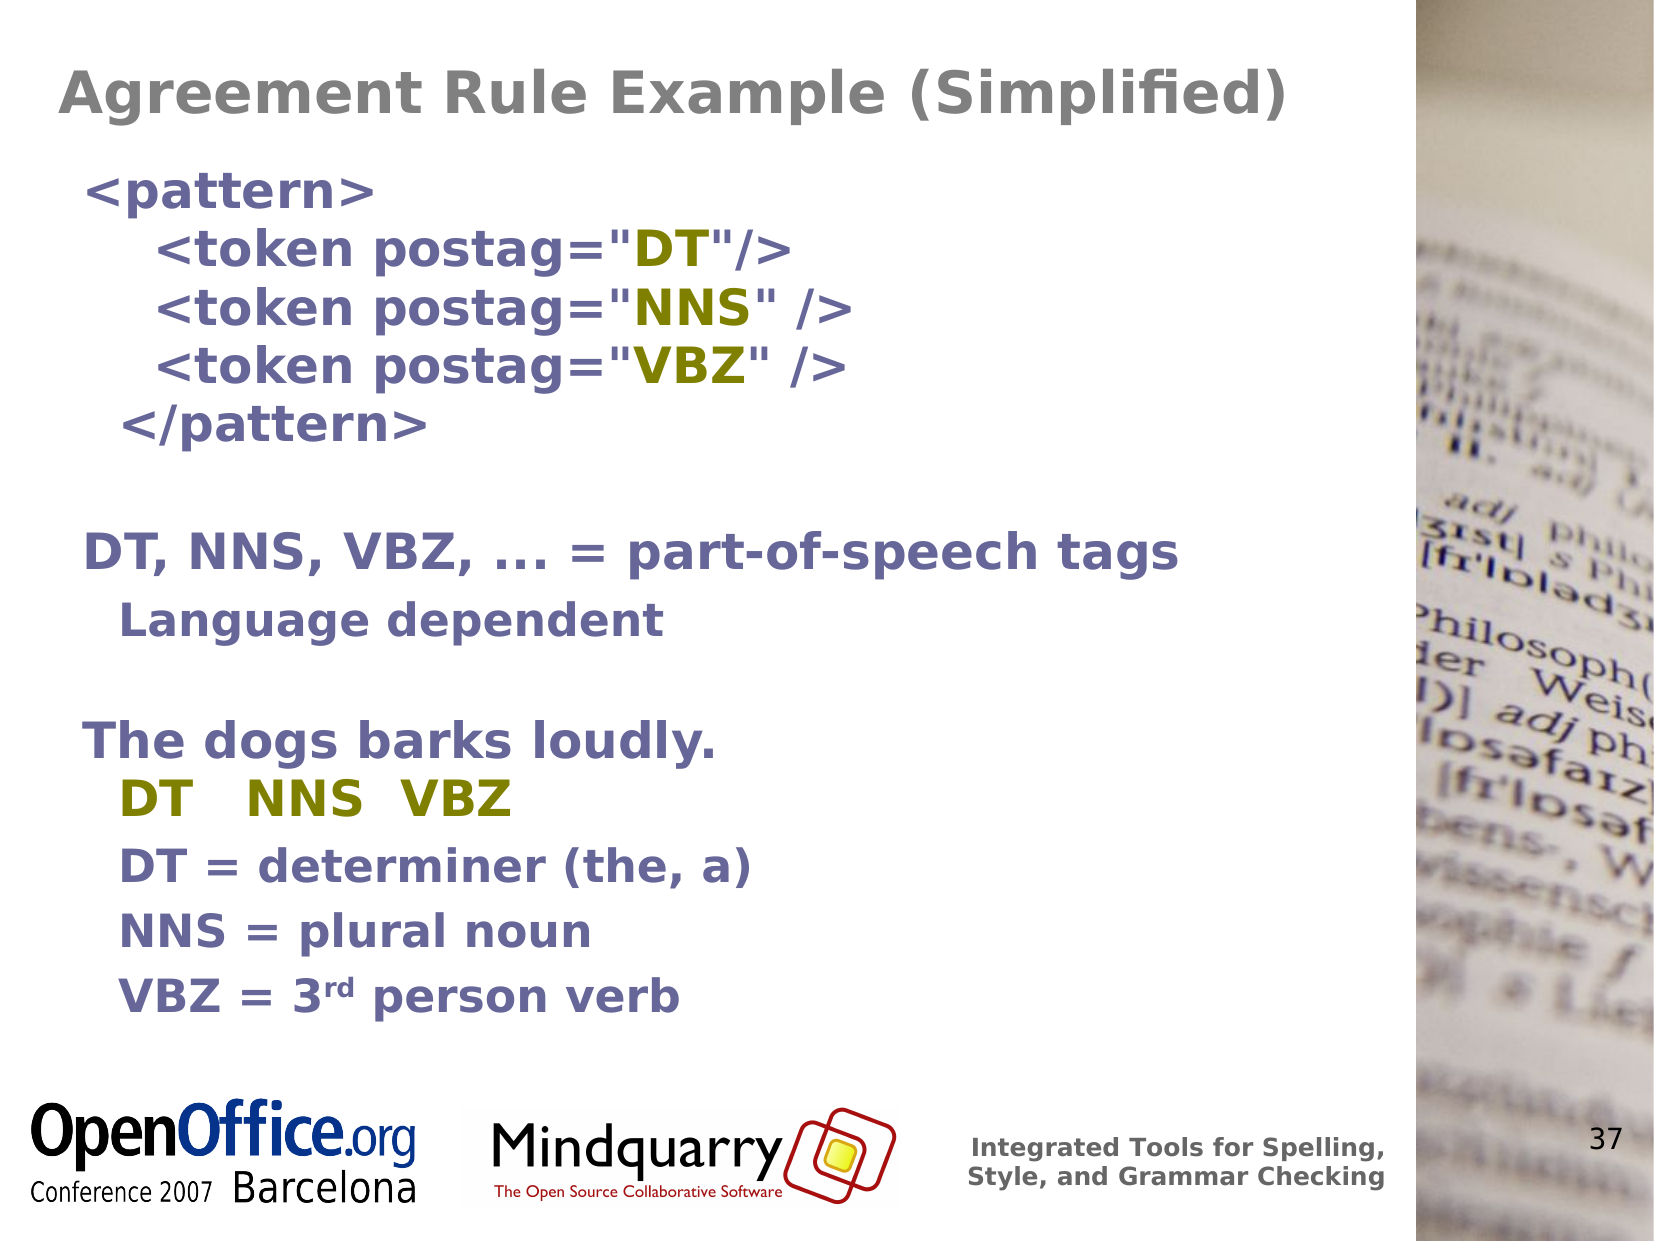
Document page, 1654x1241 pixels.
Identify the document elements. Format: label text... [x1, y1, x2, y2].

list Agreement Rule Example (Simplified) <pattern> <token postag="DT"/> <token postag="NNS" /> <token postag="VBZ" /> </pattern> DT, NNS, VBZ, ... = part-of-speech tags Language dependent The dogs barks loudly. DT NNS VBZ DT = determiner (the, a) NNS = plural noun VBZ = 3rd person verb [59, 59, 1388, 1025]
picture [1416, 0, 1654, 1241]
picture [31, 1098, 415, 1203]
picture [460, 1107, 901, 1208]
